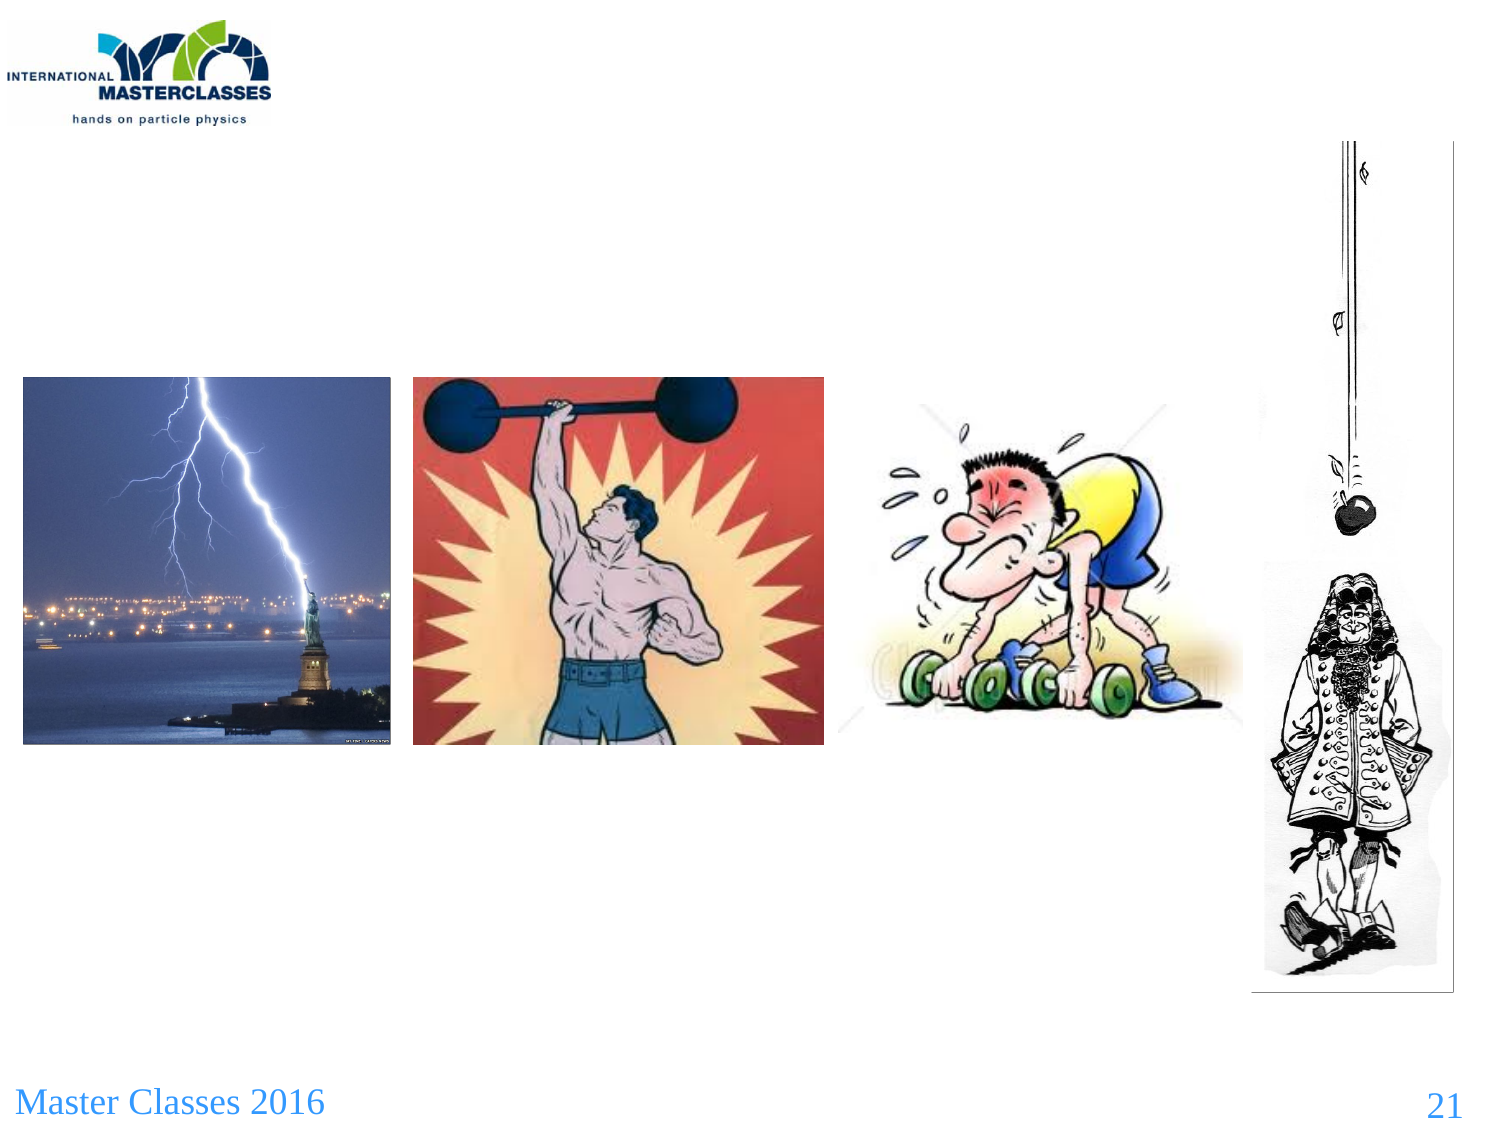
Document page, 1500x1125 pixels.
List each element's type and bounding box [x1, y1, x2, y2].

picture [23, 377, 390, 745]
picture [838, 141, 1453, 992]
picture [2, 10, 280, 130]
picture [413, 377, 824, 745]
